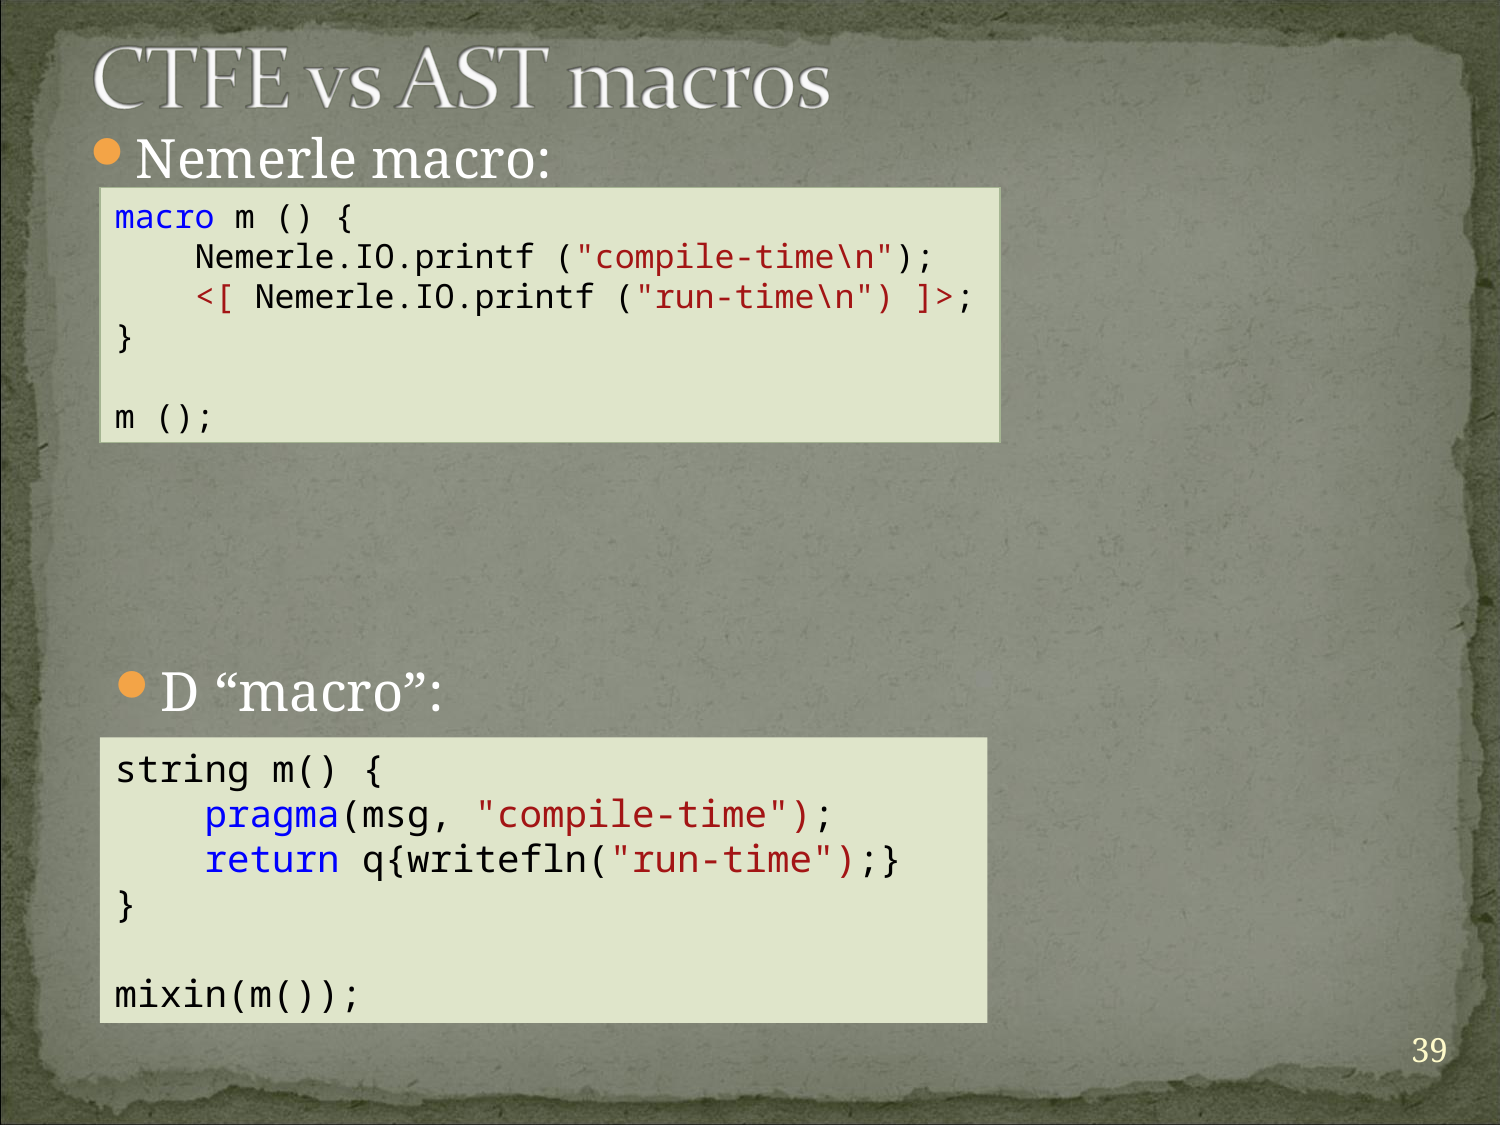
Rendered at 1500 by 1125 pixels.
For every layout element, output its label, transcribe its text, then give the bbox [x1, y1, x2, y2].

list Nemerle macro: [74, 140, 575, 863]
text_box [35, 0, 1427, 140]
text_box 35 [1379, 1014, 1480, 1090]
text_box D “macro”: [99, 650, 601, 776]
text_box macro m () { Nemerle.IO.printf ("compile-time\n"); <[ Nemerle.IO.printf ("run-time\n") ]>; } m (); [99, 187, 1000, 443]
picture [0, 0, 1500, 1125]
text_box string m() { pragma(msg, "compile-time"); return q{writefln("run-time");} } mixin(m()); [99, 737, 988, 1023]
